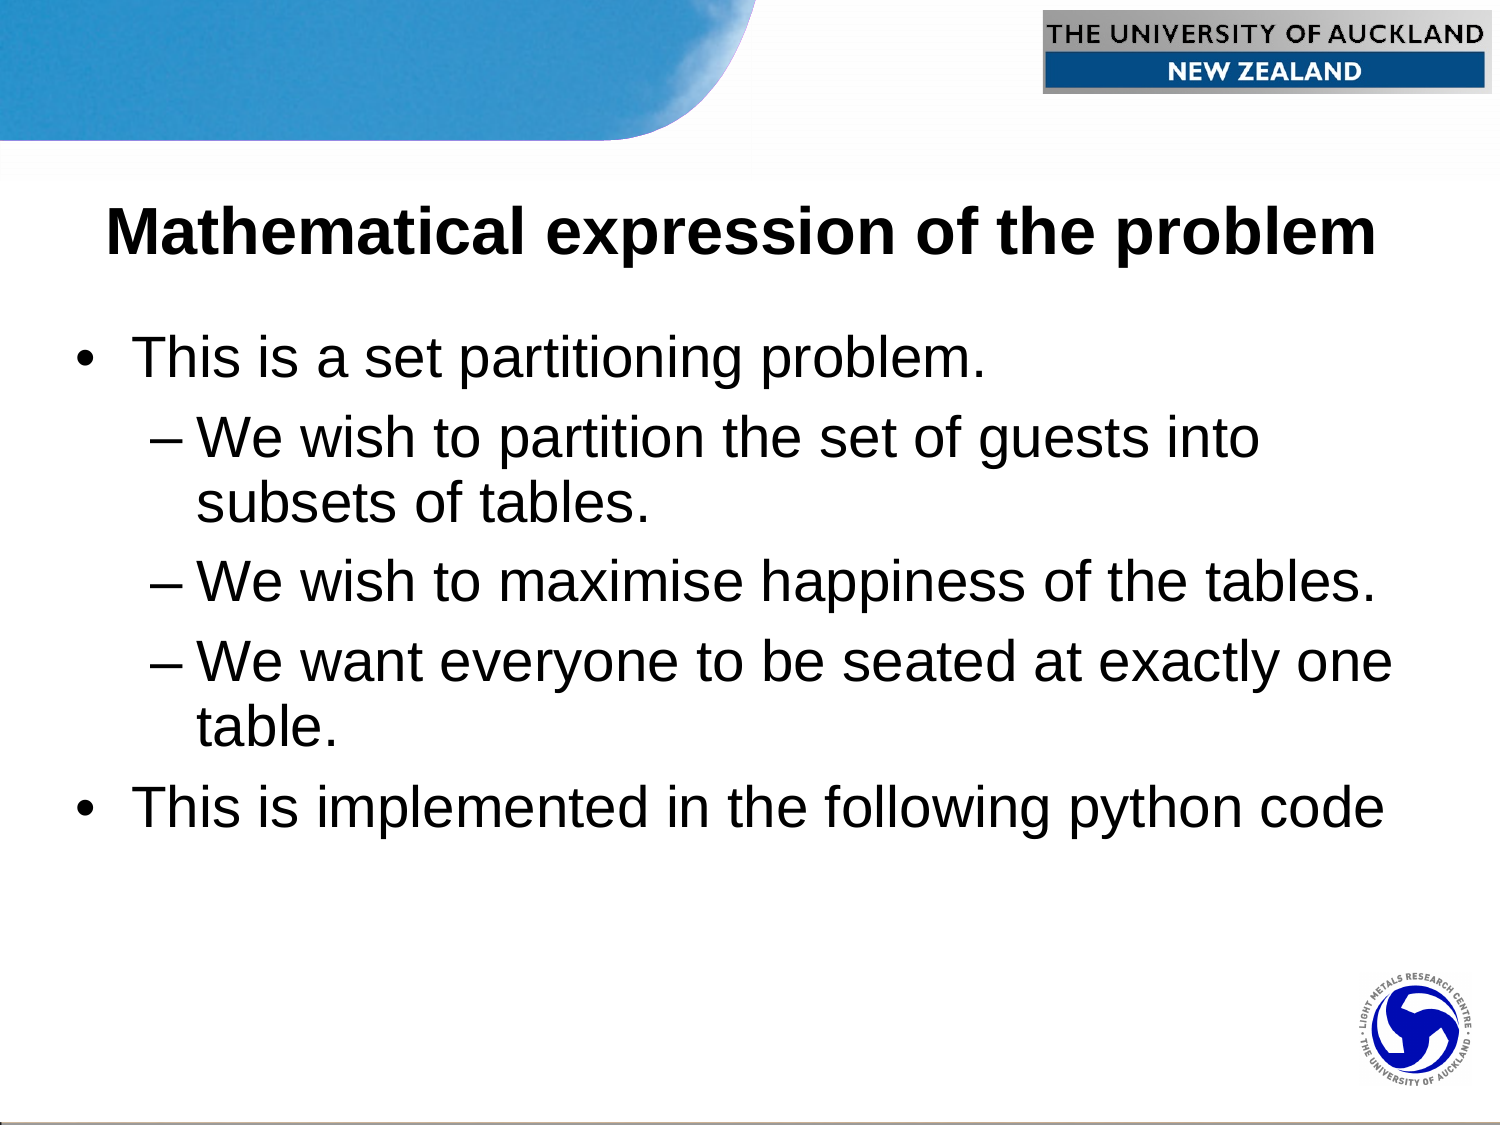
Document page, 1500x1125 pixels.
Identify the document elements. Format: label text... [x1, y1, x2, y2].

list This is a set partitioning problem. We wish to partition the set of guests into subsets of tables. We wish to maximise happiness of the tables. We want everyone to be seated at exactly one table. This is implemented in the following python code [75, 324, 1426, 1053]
picture [1359, 972, 1472, 1086]
picture [0, 0, 1500, 181]
title Mathematical expression of the problem [67, 174, 1418, 288]
